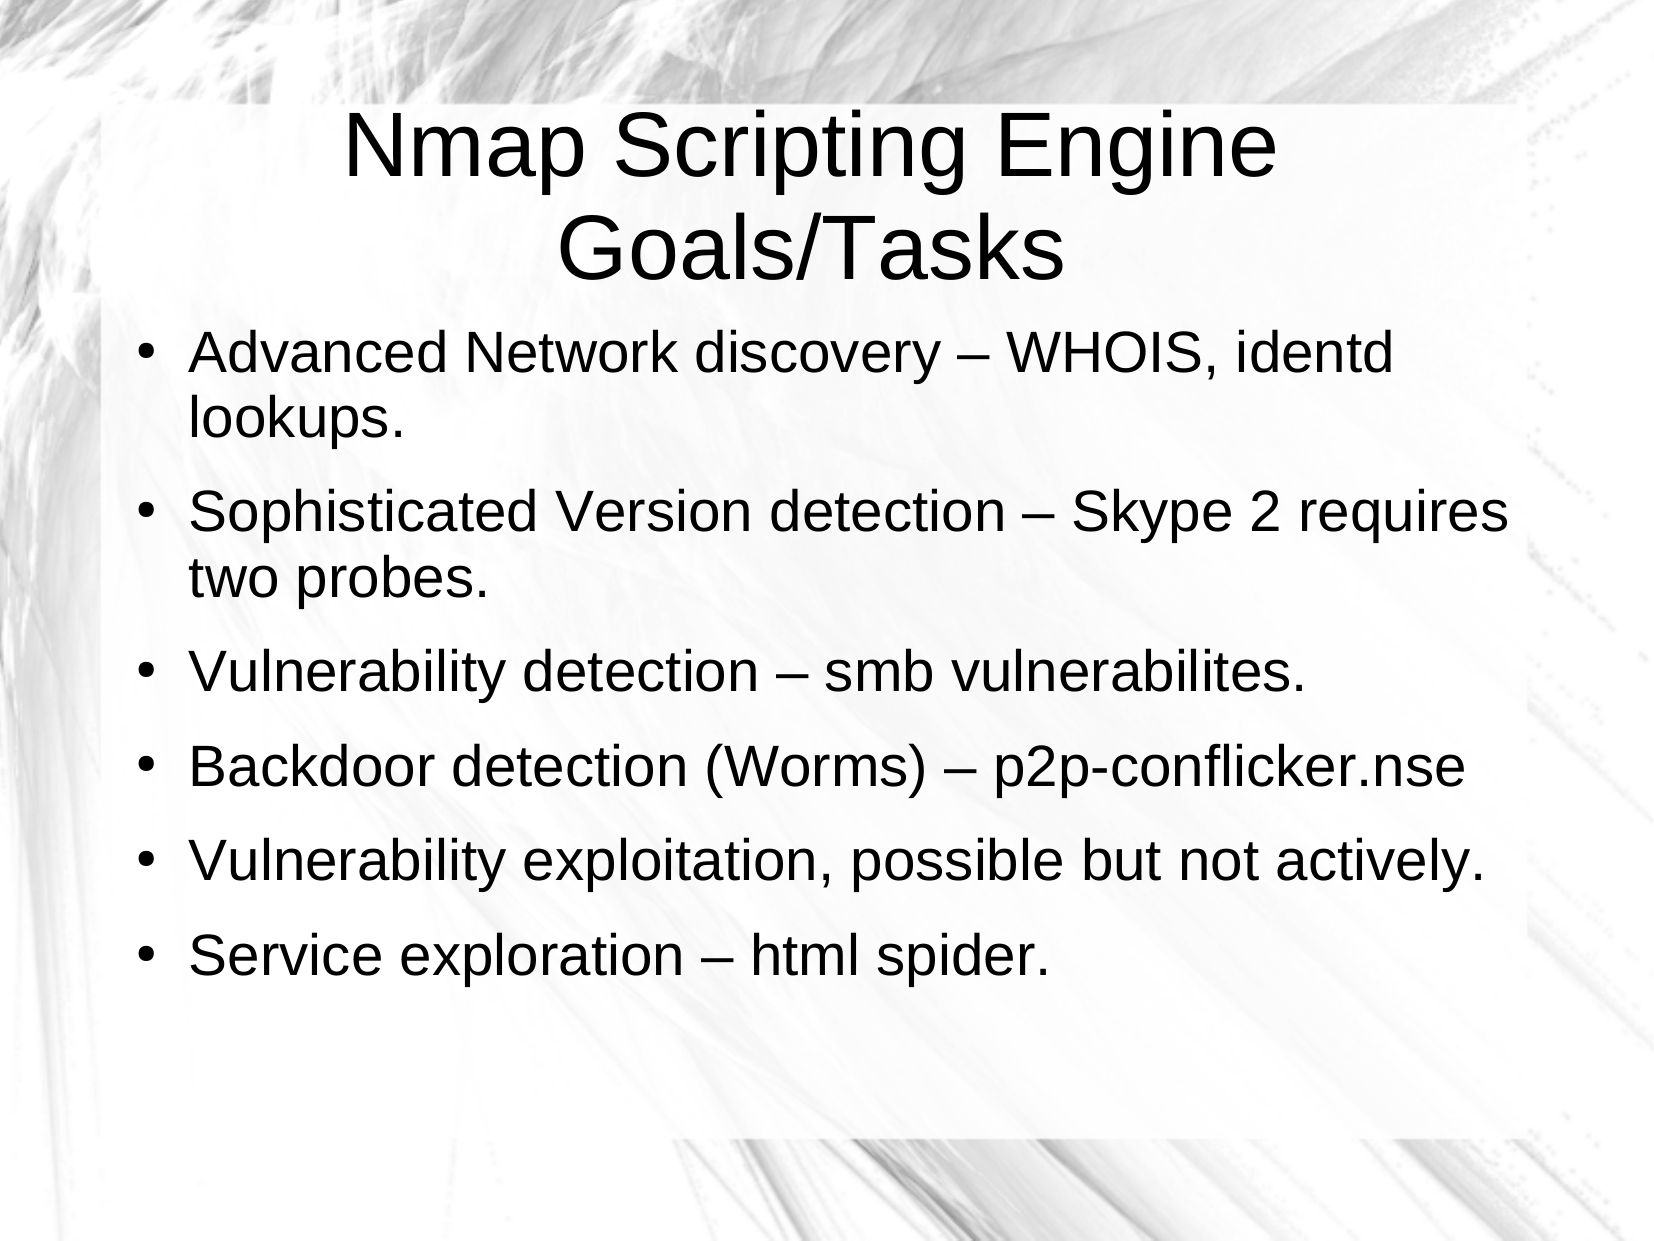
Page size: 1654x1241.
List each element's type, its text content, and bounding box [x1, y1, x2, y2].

picture [0, 0, 1654, 1241]
title Nmap Scripting Engine Goals/Tasks [118, 82, 1506, 311]
list Advanced Network discovery – WHOIS, identd lookups. Sophisticated Version detection – Skype 2 requires two probes. Vulnerability detection – smb vulnerabilites. Backdoor detection (Worms) – p2p-conflicker.nse Vulnerability exploitation, possible but not actively. Service exploration – html spider. [118, 319, 1571, 1124]
